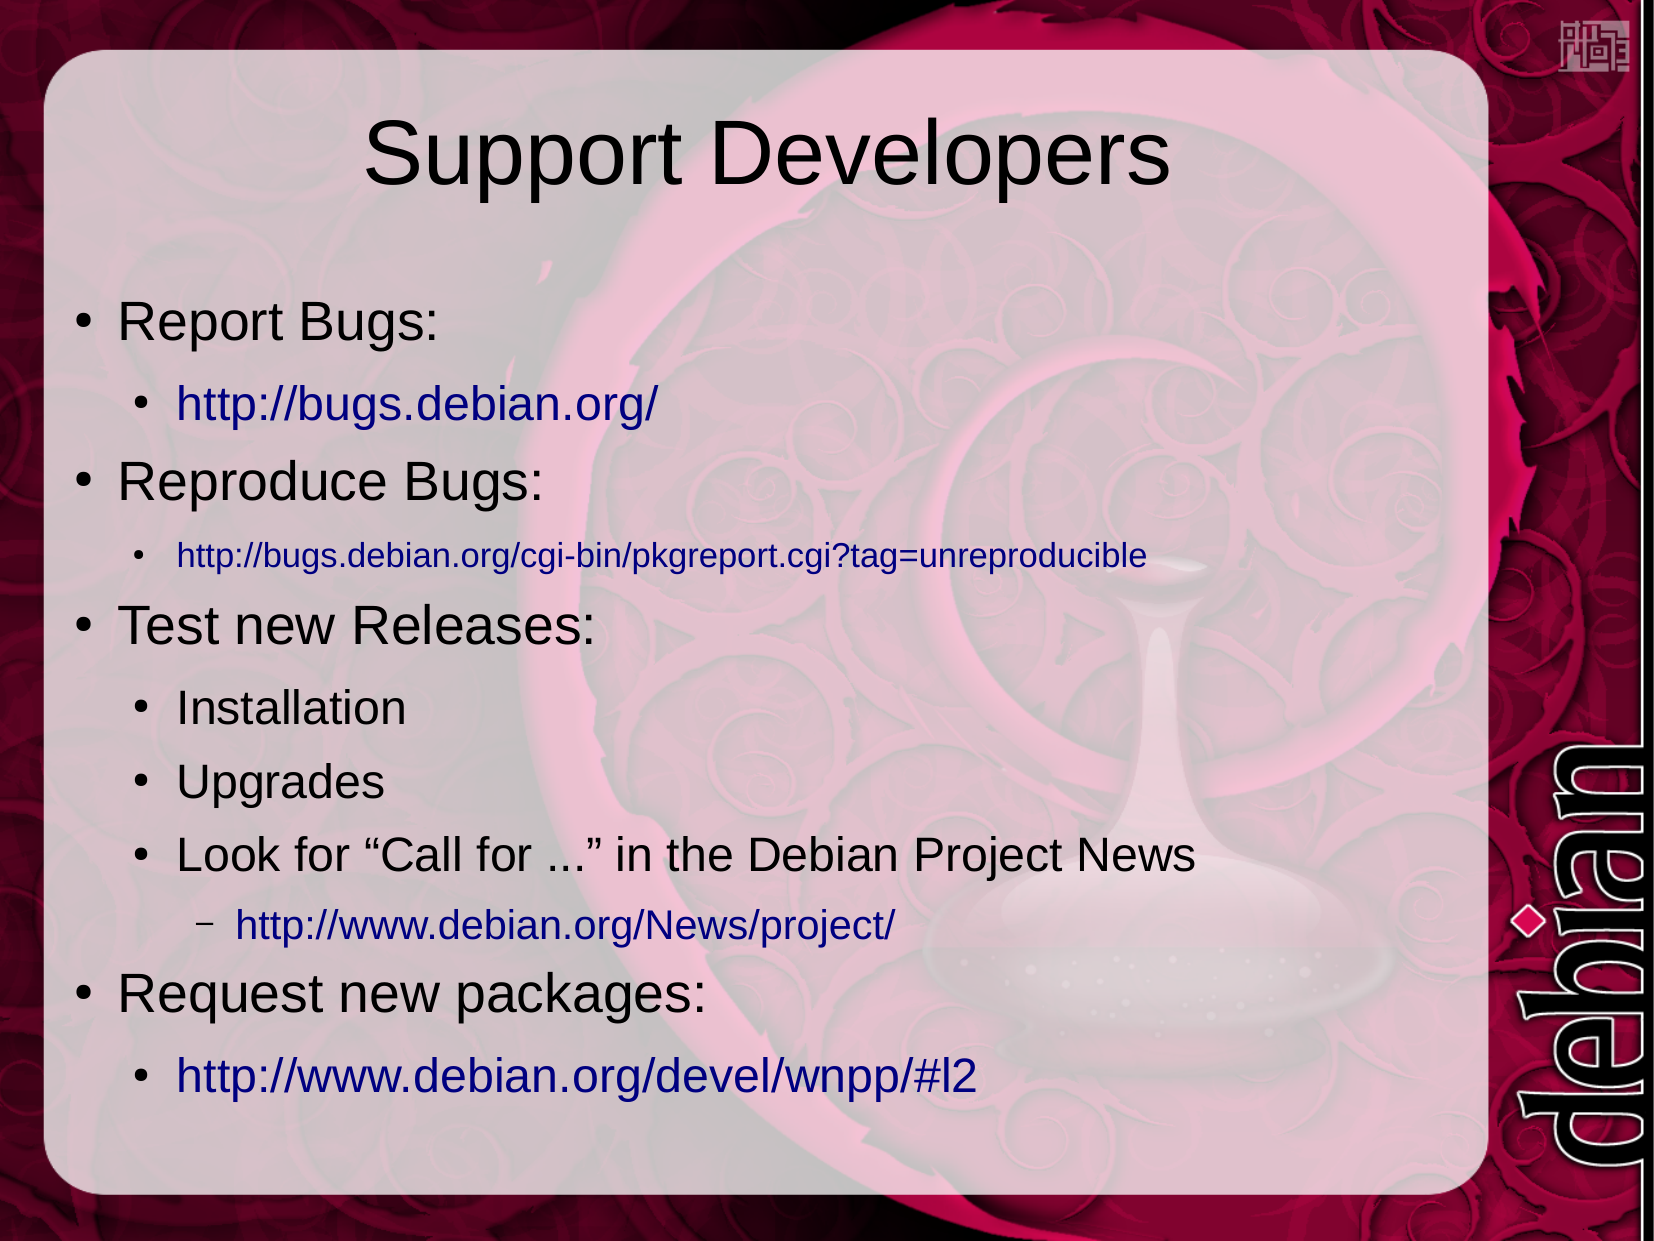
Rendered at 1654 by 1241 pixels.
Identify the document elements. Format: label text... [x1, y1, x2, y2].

title Support Developers [59, 49, 1477, 257]
list Report Bugs: http://bugs.debian.org/ Reproduce Bugs: http://bugs.debian.org/cgi-bin/pkgreport.cgi?tag=unreproducible Test new Releases: Installation Upgrades Look for “Call for ...” in the Debian Project News http://www.debian.org/News/project/ Request new packages: http://www.debian.org/devel/wnpp/#l2 [59, 290, 1477, 1109]
picture [0, 0, 1654, 1241]
